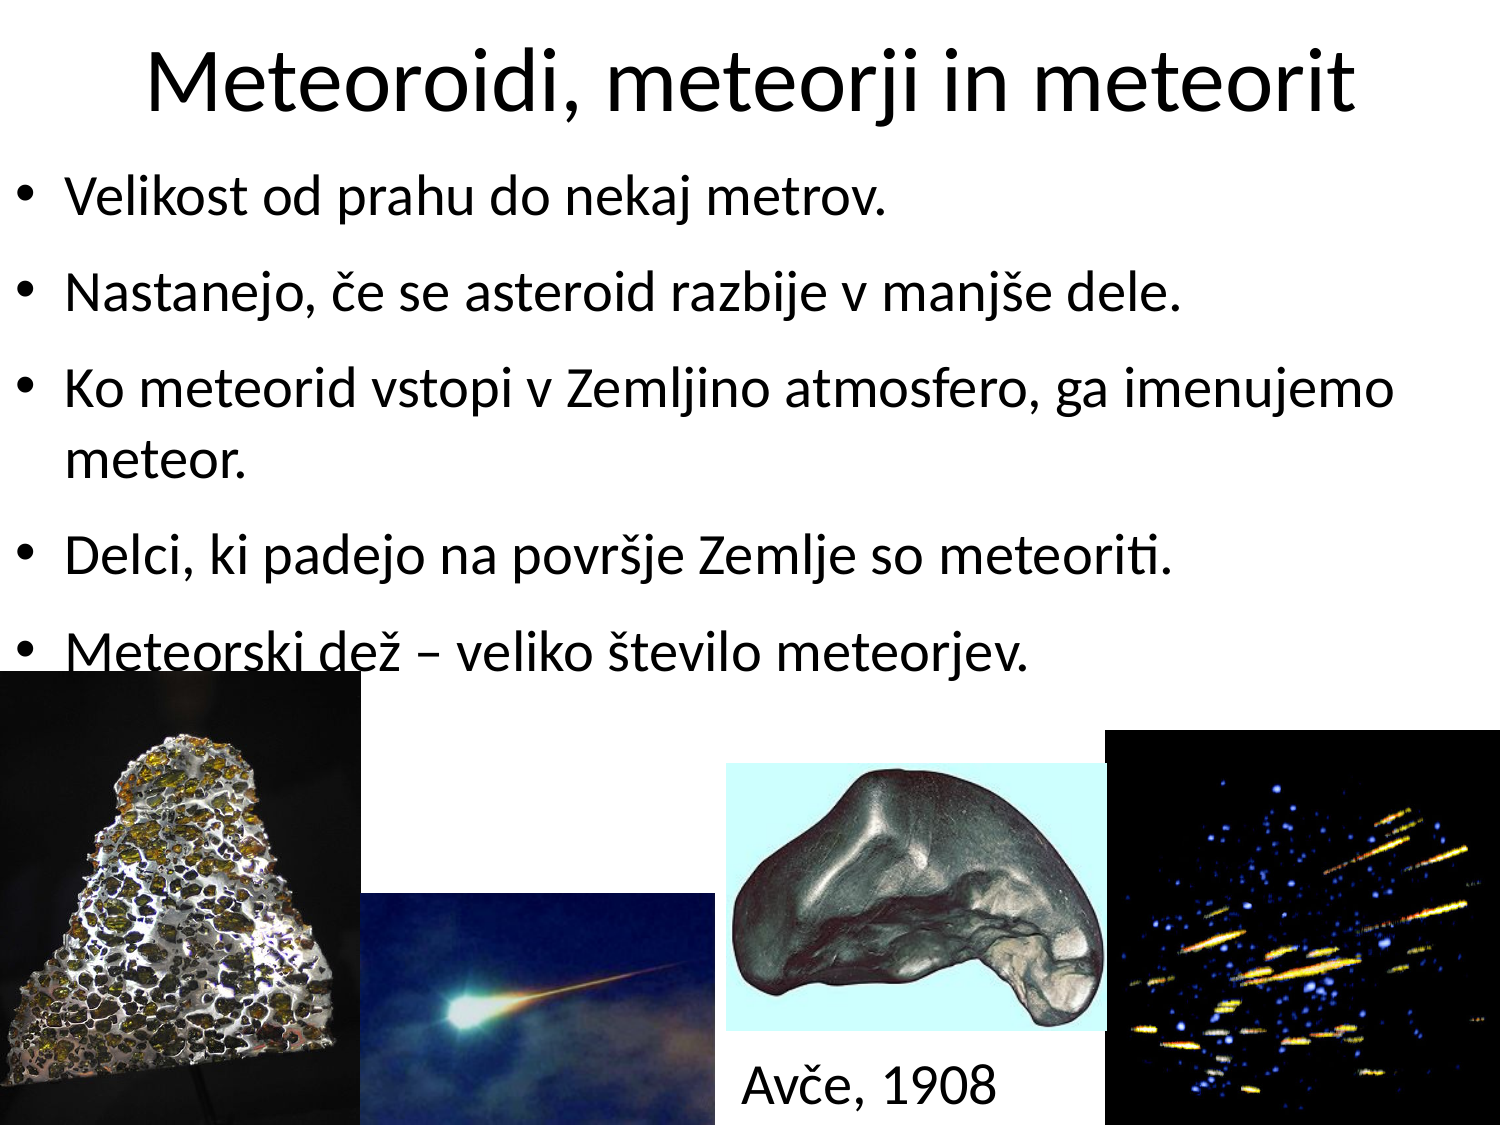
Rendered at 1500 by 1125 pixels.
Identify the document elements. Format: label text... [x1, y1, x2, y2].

title Meteoroidi, meteorji in meteorit [76, 0, 1427, 149]
text_box Avče, 1908 [726, 1039, 1093, 1124]
picture [726, 730, 1500, 1125]
list Velikost od prahu do nekaj metrov. Nastanejo, če se asteroid razbije v manjše dele. Ko meteorid vstopi v Zemljino atmosfero, ga imenujemo meteor. Delci, ki padejo na površje Zemlje so meteoriti. Meteorski dež – veliko število meteorjev. [0, 149, 1500, 693]
picture [0, 671, 715, 1125]
